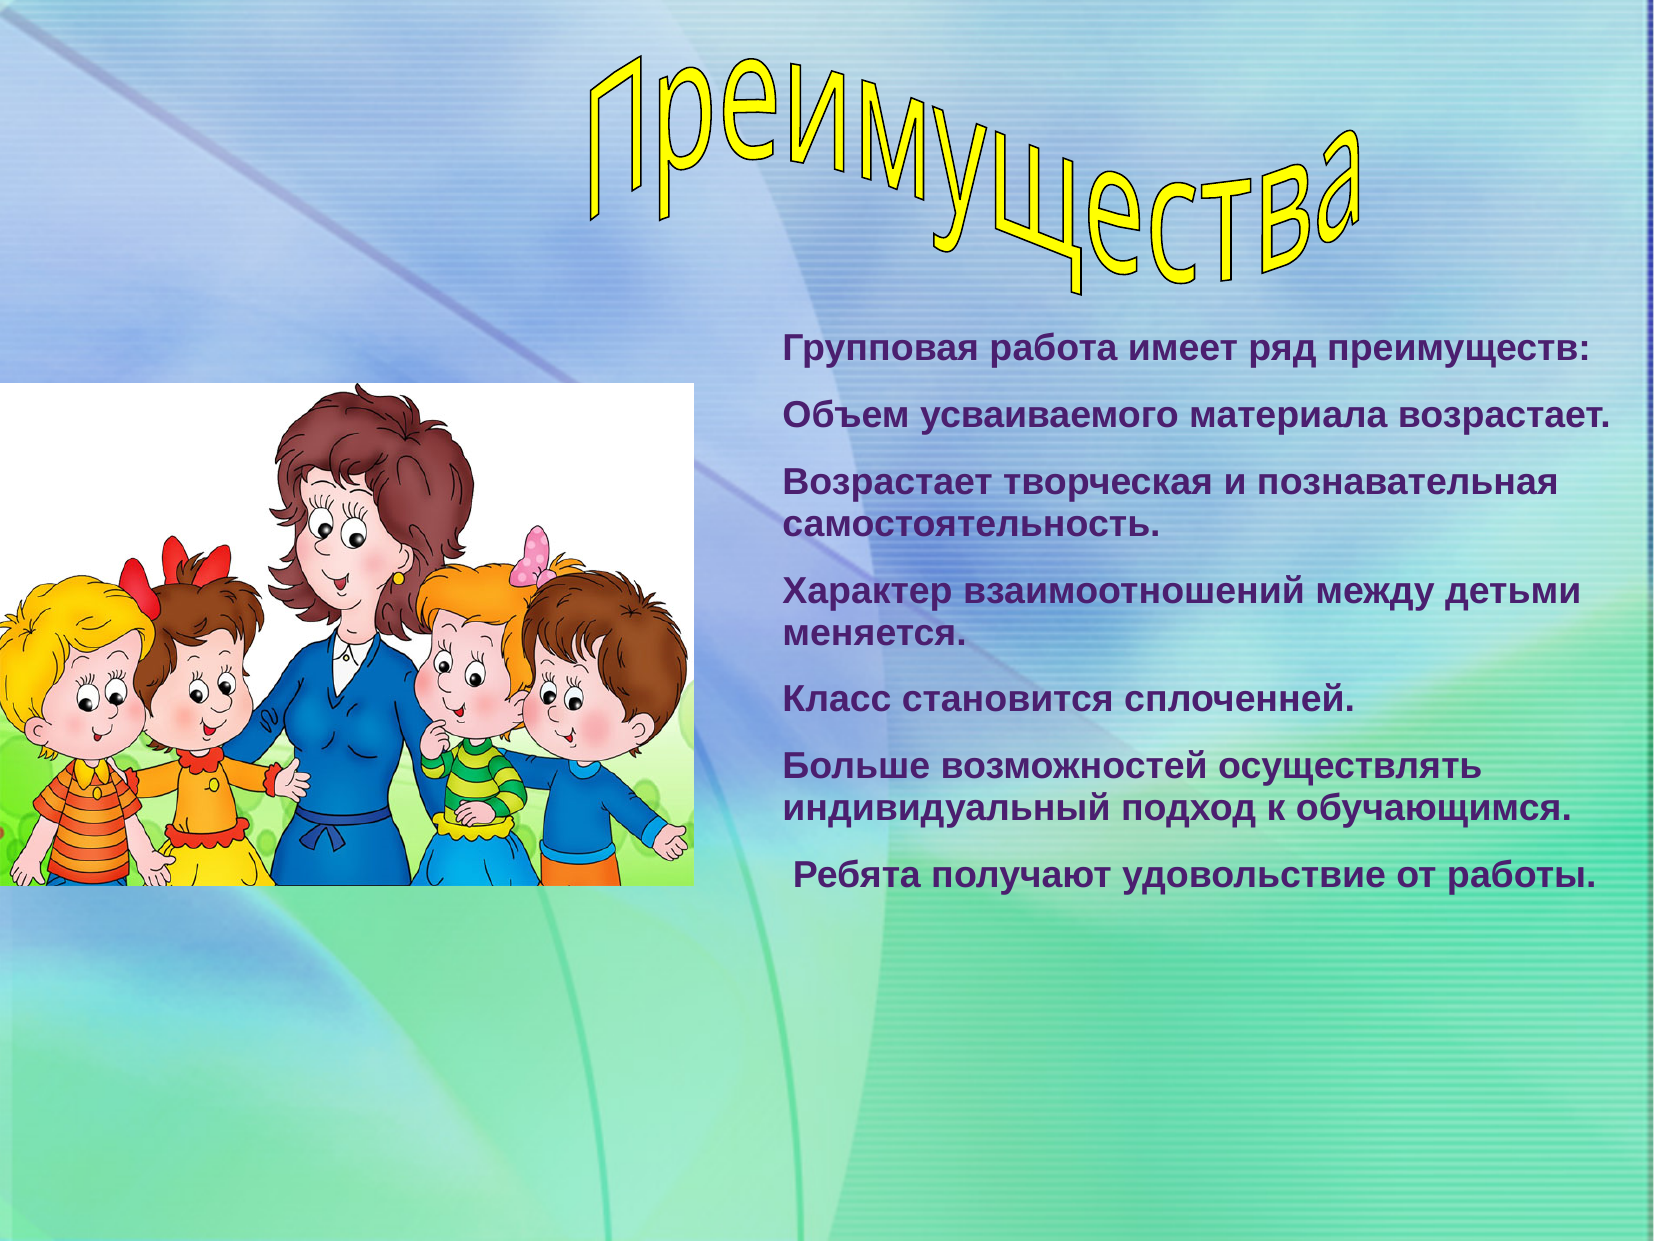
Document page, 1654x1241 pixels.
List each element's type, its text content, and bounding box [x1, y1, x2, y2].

text_box Преимущества [1262, 164, 1310, 274]
text_box Преимущества [1201, 178, 1251, 281]
text_box Преимущества [1088, 171, 1140, 275]
text_box Преимущества [590, 56, 641, 221]
text_box Преимущества [1151, 182, 1196, 284]
text_box Преимущества [790, 63, 844, 172]
picture [0, 0, 1654, 1241]
text_box Преимущества [862, 79, 924, 200]
text_box Преимущества [932, 106, 987, 252]
text_box Преимущества [1317, 130, 1359, 243]
text_box Преимущества [723, 58, 776, 160]
text_box Преимущества [995, 131, 1082, 295]
text_box Преимущества [659, 67, 712, 221]
text_box Групповая работа имеет ряд преимуществ: Объем усваиваемого материала возрастает. Возрастает творческая и познавательная самостоятельность. Характер взаимоотношений между детьми меняется. Класс становится сплоченней. Больше возможностей осуществлять индивидуальный подход к обучающимся. Ребята получают удовольствие от работы. [767, 319, 1654, 916]
